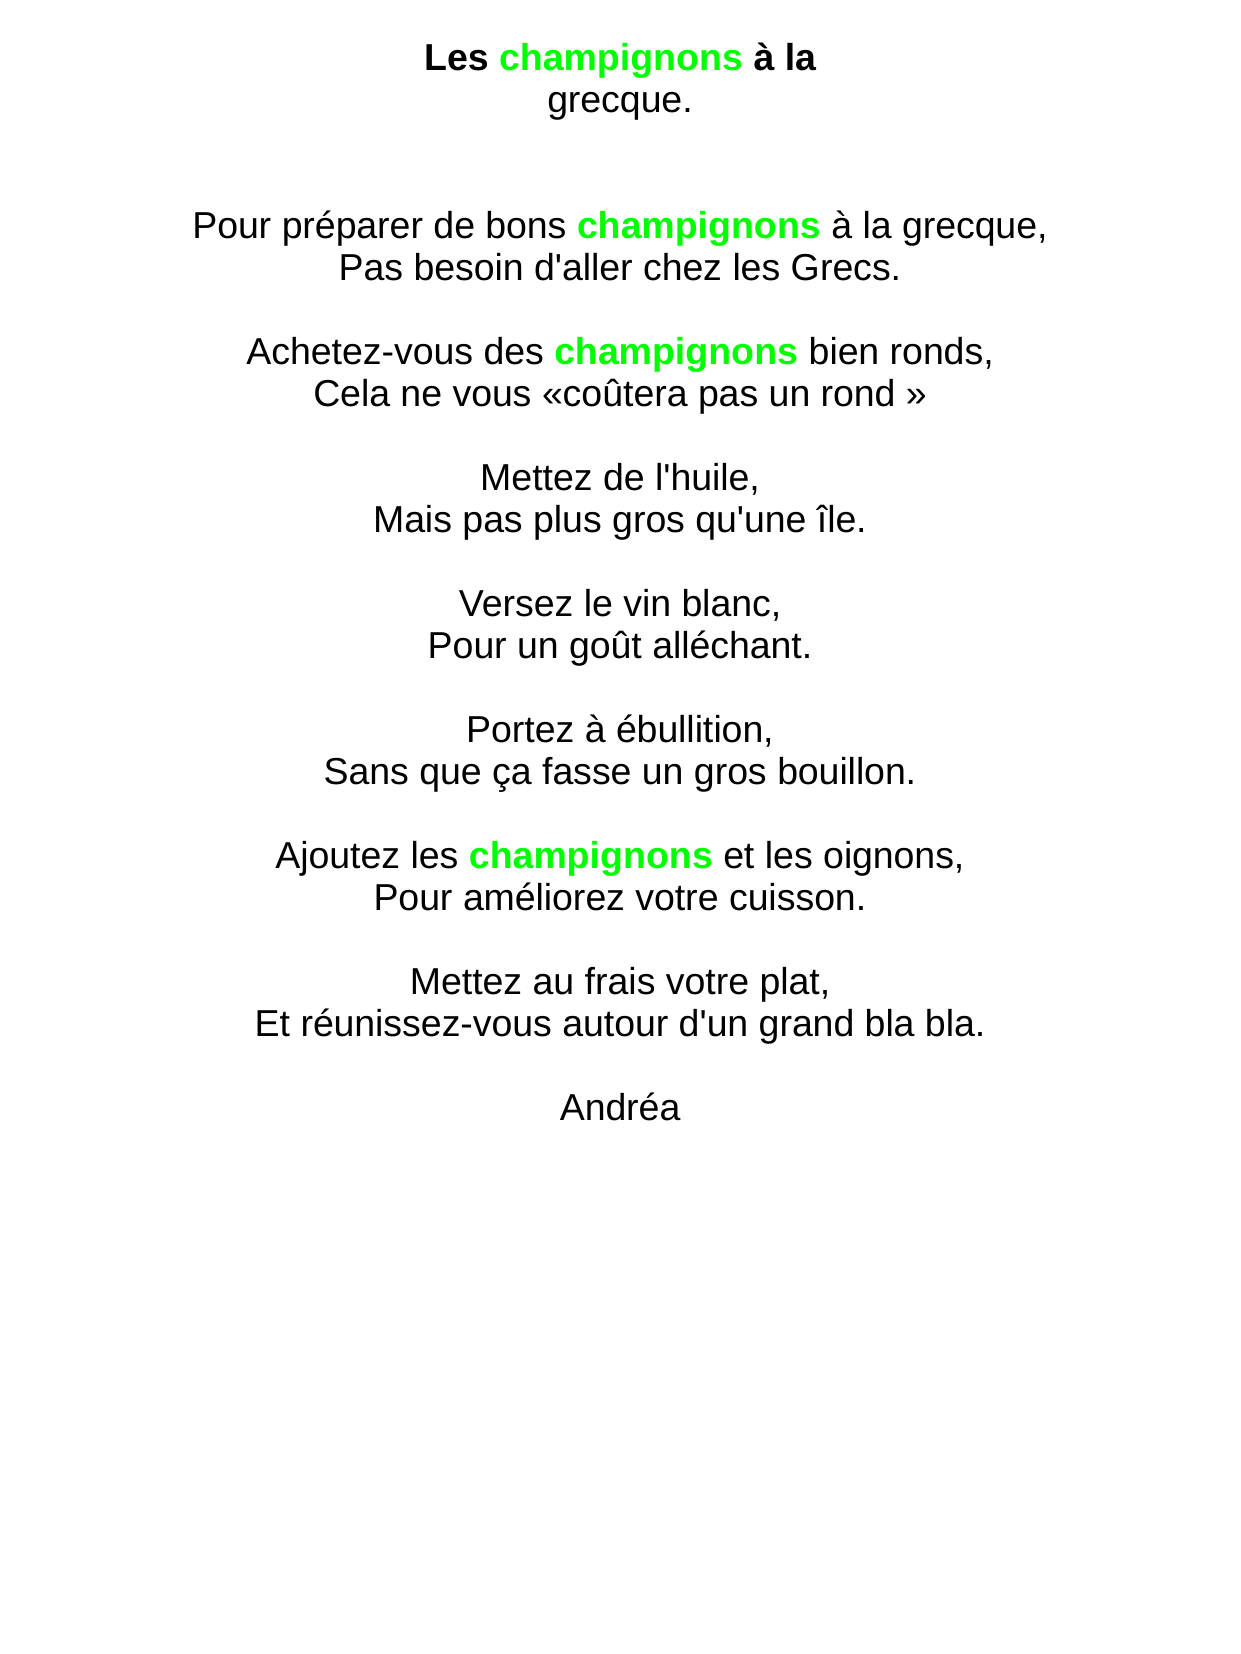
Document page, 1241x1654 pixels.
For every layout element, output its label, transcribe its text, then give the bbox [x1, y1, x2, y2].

text_box Les champignons à la grecque. Pour préparer de bons champignons à la grecque, Pas besoin d'aller chez les Grecs. Achetez-vous des champignons bien ronds, Cela ne vous «coûtera pas un rond » Mettez de l'huile, Mais pas plus gros qu'une île. Versez le vin blanc, Pour un goût alléchant. Portez à ébullition, Sans que ça fasse un gros bouillon. Ajoutez les champignons et les oignons, Pour améliorez votre cuisson. Mettez au frais votre plat, Et réunissez-vous autour d'un grand bla bla. Andréa [0, 29, 1241, 1536]
